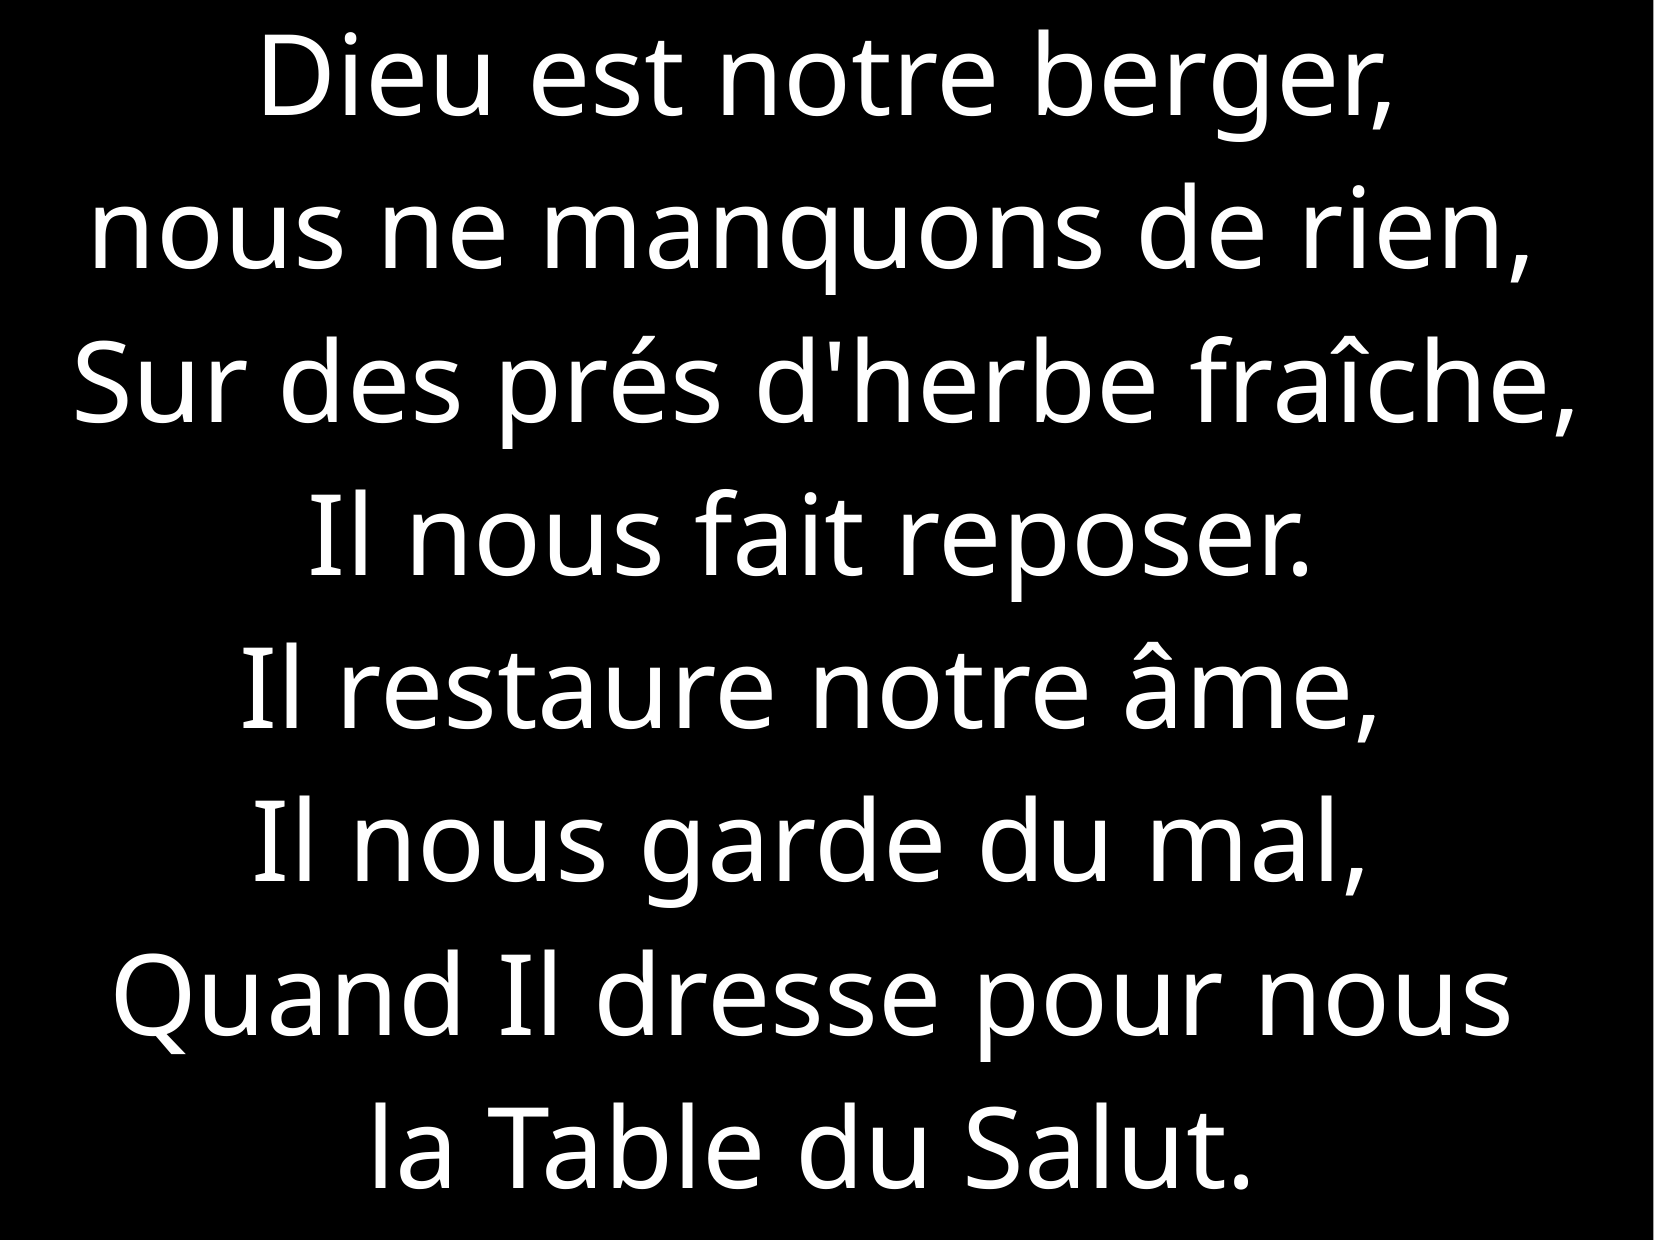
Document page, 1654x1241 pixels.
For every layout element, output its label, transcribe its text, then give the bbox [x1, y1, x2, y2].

subtitle Dieu est notre berger, nous ne manquons de rien, Sur des prés d'herbe fraîche, Il nous fait reposer. Il restaure notre âme, Il nous garde du mal, Quand Il dresse pour nous la Table du Salut. [23, 0, 1630, 1236]
